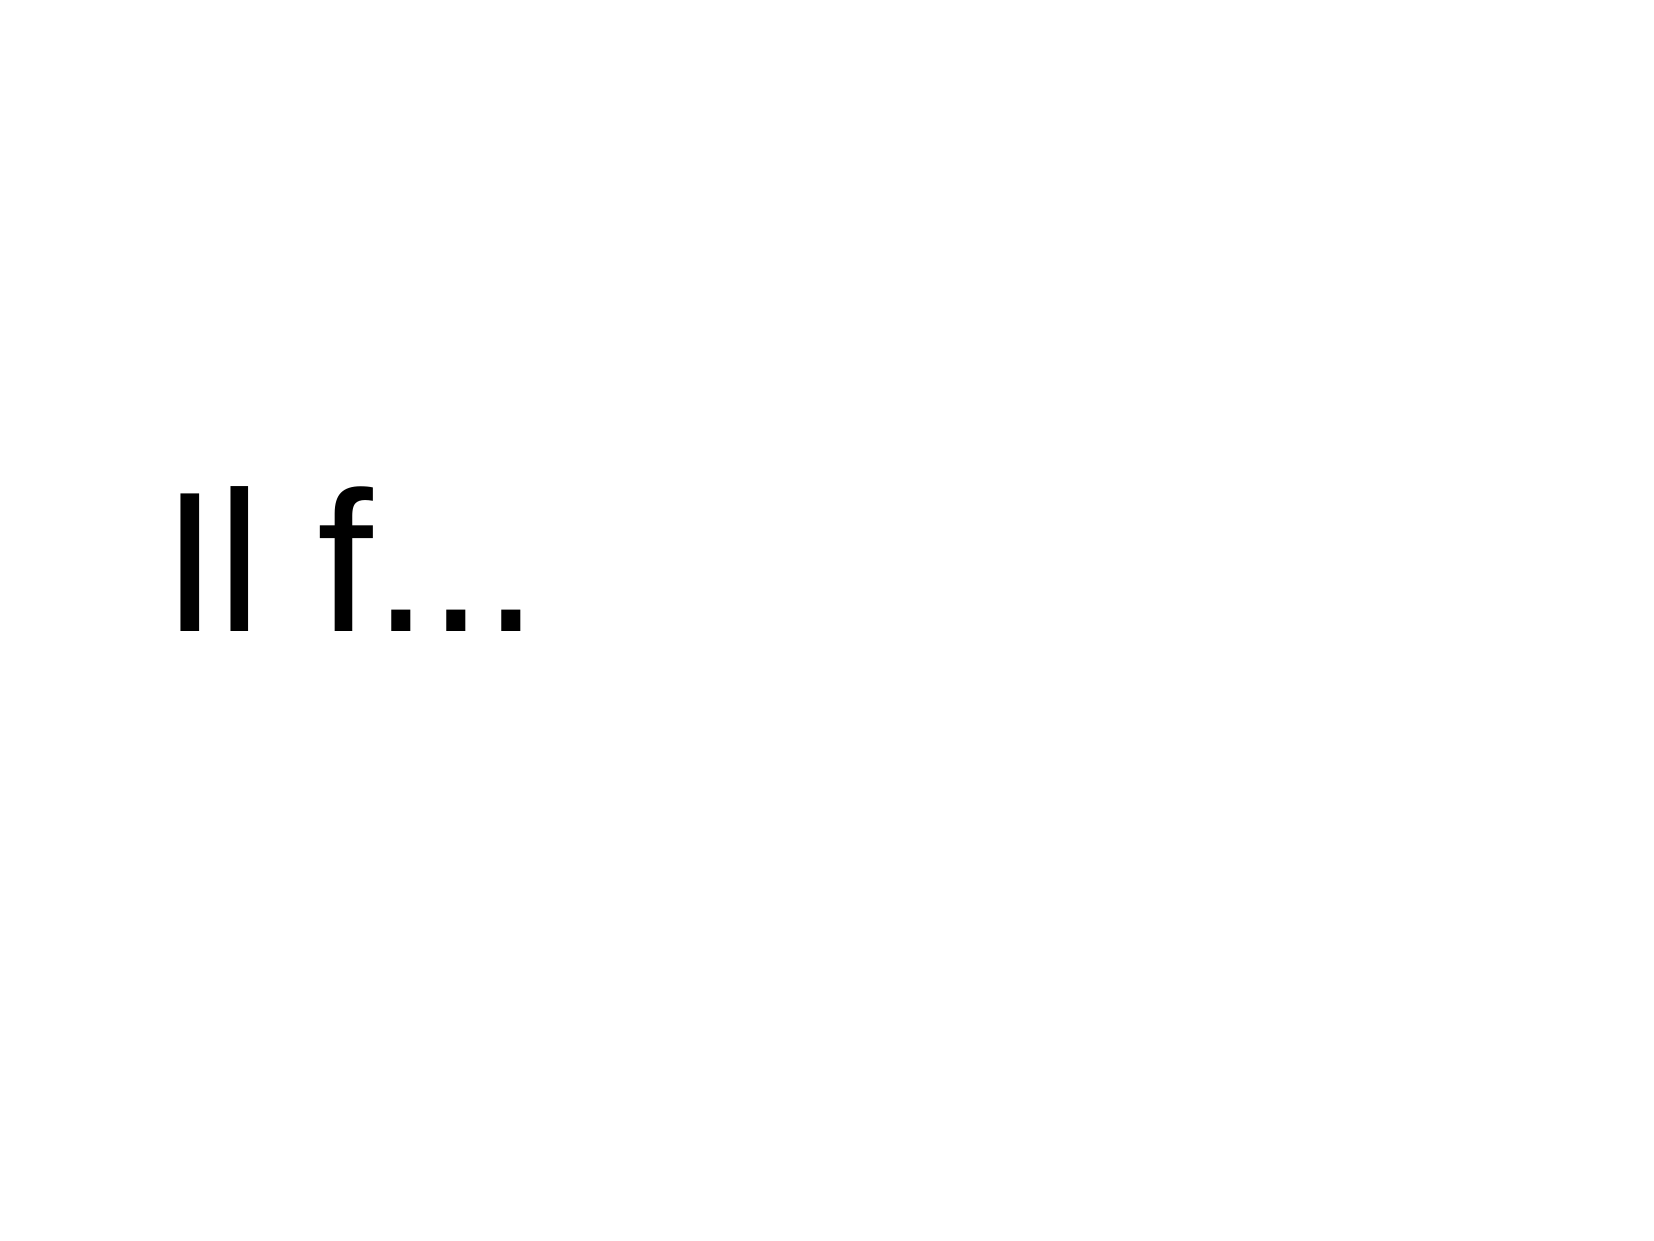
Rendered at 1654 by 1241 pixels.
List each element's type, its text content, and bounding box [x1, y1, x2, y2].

text_box Il f... [147, 442, 1418, 682]
